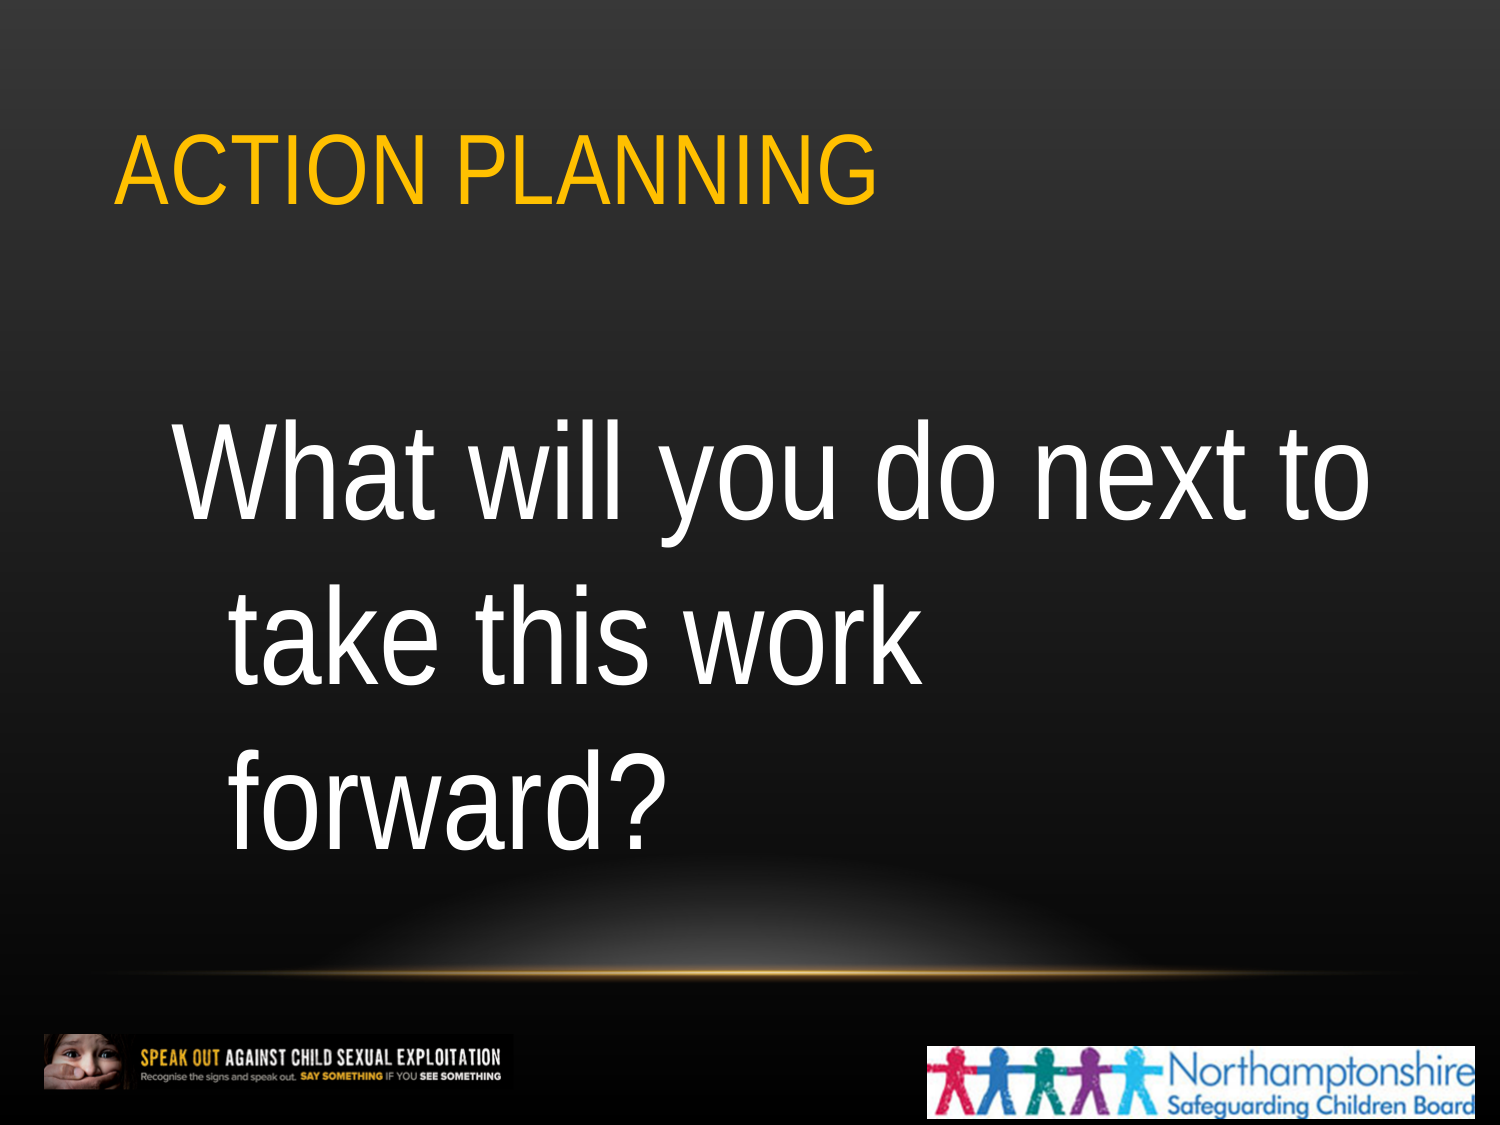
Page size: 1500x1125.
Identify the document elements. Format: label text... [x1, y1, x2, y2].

title Action planning [99, 45, 1400, 233]
picture [44, 1035, 515, 1091]
list What will you do next to take this work forward? [99, 262, 1400, 938]
picture [927, 1046, 1475, 1120]
